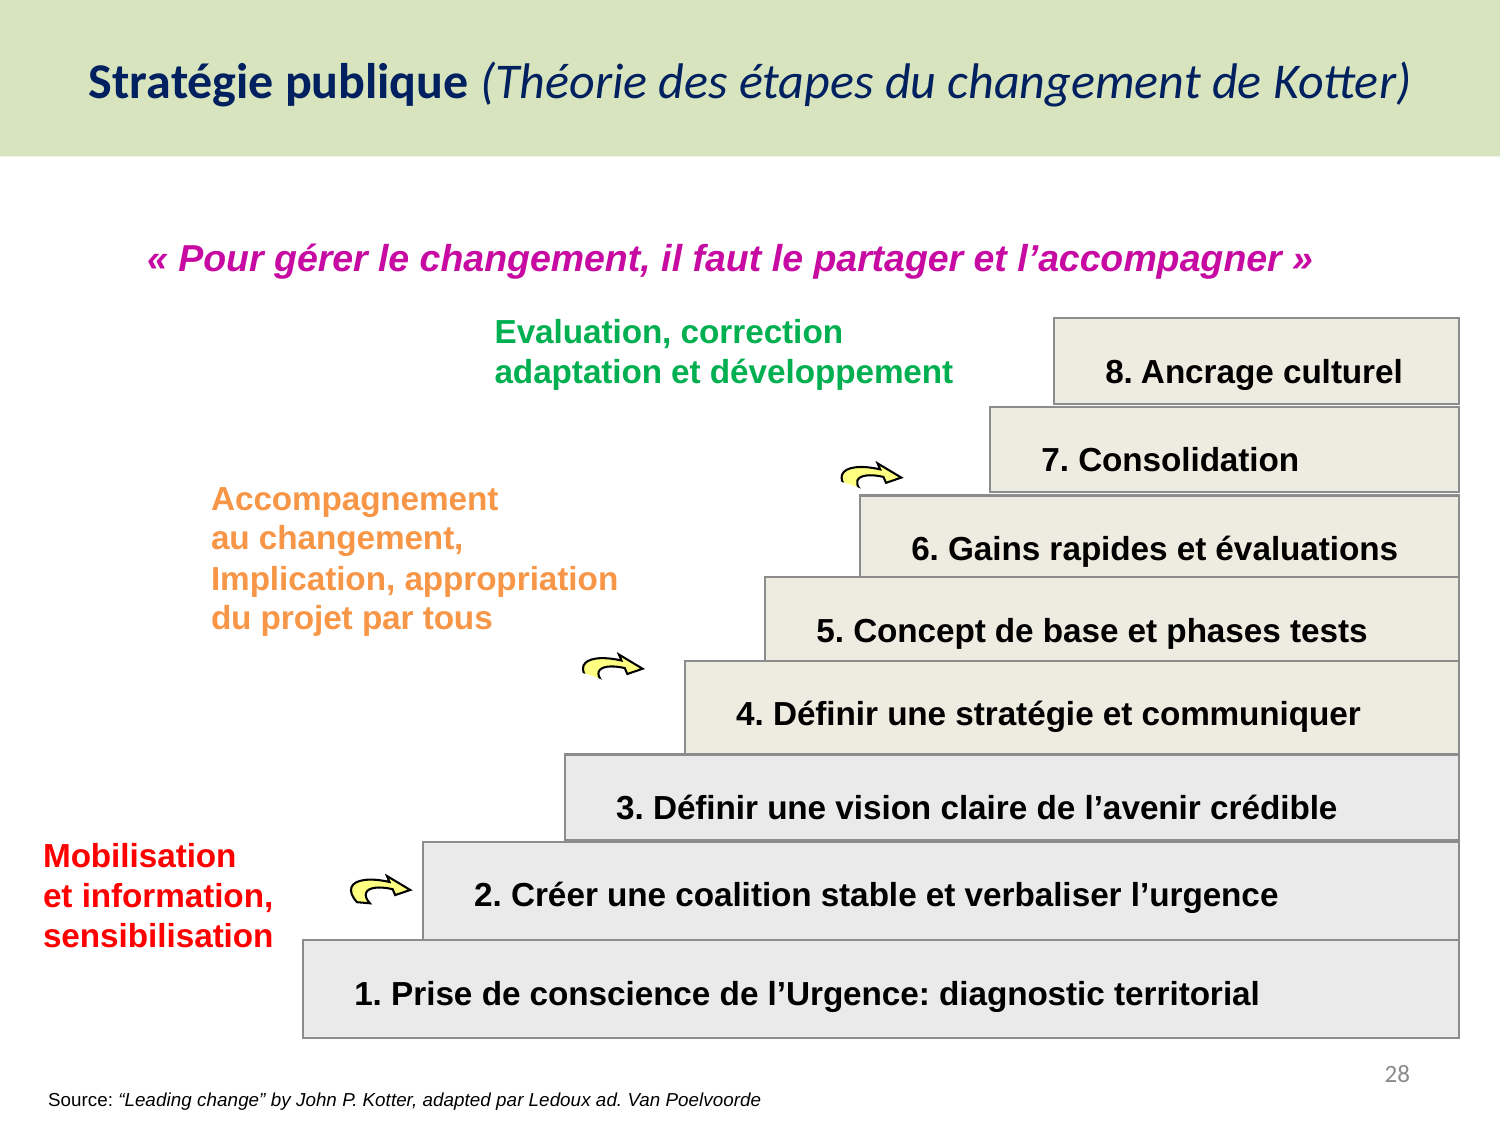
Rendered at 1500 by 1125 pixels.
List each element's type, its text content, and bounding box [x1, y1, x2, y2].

slide_number <numéro> [1074, 1042, 1425, 1103]
text_box 2. Créer une coalition stable et verbaliser l’urgence [422, 842, 1459, 940]
text_box 3. Définir une vision claire de l’avenir crédible [564, 754, 1459, 840]
text_box 5. Concept de base et phases tests [764, 577, 1459, 661]
text_box Evaluation, correction adaptation et développement [480, 296, 968, 405]
text_box [350, 876, 411, 904]
text_box [725, 463, 902, 575]
text_box 8. Ancrage culturel [1054, 318, 1459, 404]
text_box [467, 654, 643, 766]
text_box 4. Définir une stratégie et communiquer [684, 661, 1459, 754]
text_box [216, 912, 374, 1010]
text_box Source: “Leading change” by John P. Kotter, adapted par Ledoux ad. Van Poelvoorde [34, 1072, 1317, 1125]
text_box Mobilisation et information, sensibilisation [29, 819, 288, 968]
text_box 1. Prise de conscience de l’Urgence: diagnostic territorial [302, 940, 1459, 1039]
text_box Accompagnement au changement, Implication, appropriation du projet par tous [197, 462, 633, 651]
title Stratégie publique (Théorie des étapes du changement de Kotter) [0, 0, 1500, 157]
text_box 6. Gains rapides et évaluations [859, 495, 1459, 577]
text_box « Pour gérer le changement, il faut le partager et l’accompagner » [95, 220, 1366, 294]
text_box 7. Consolidation [989, 406, 1459, 493]
